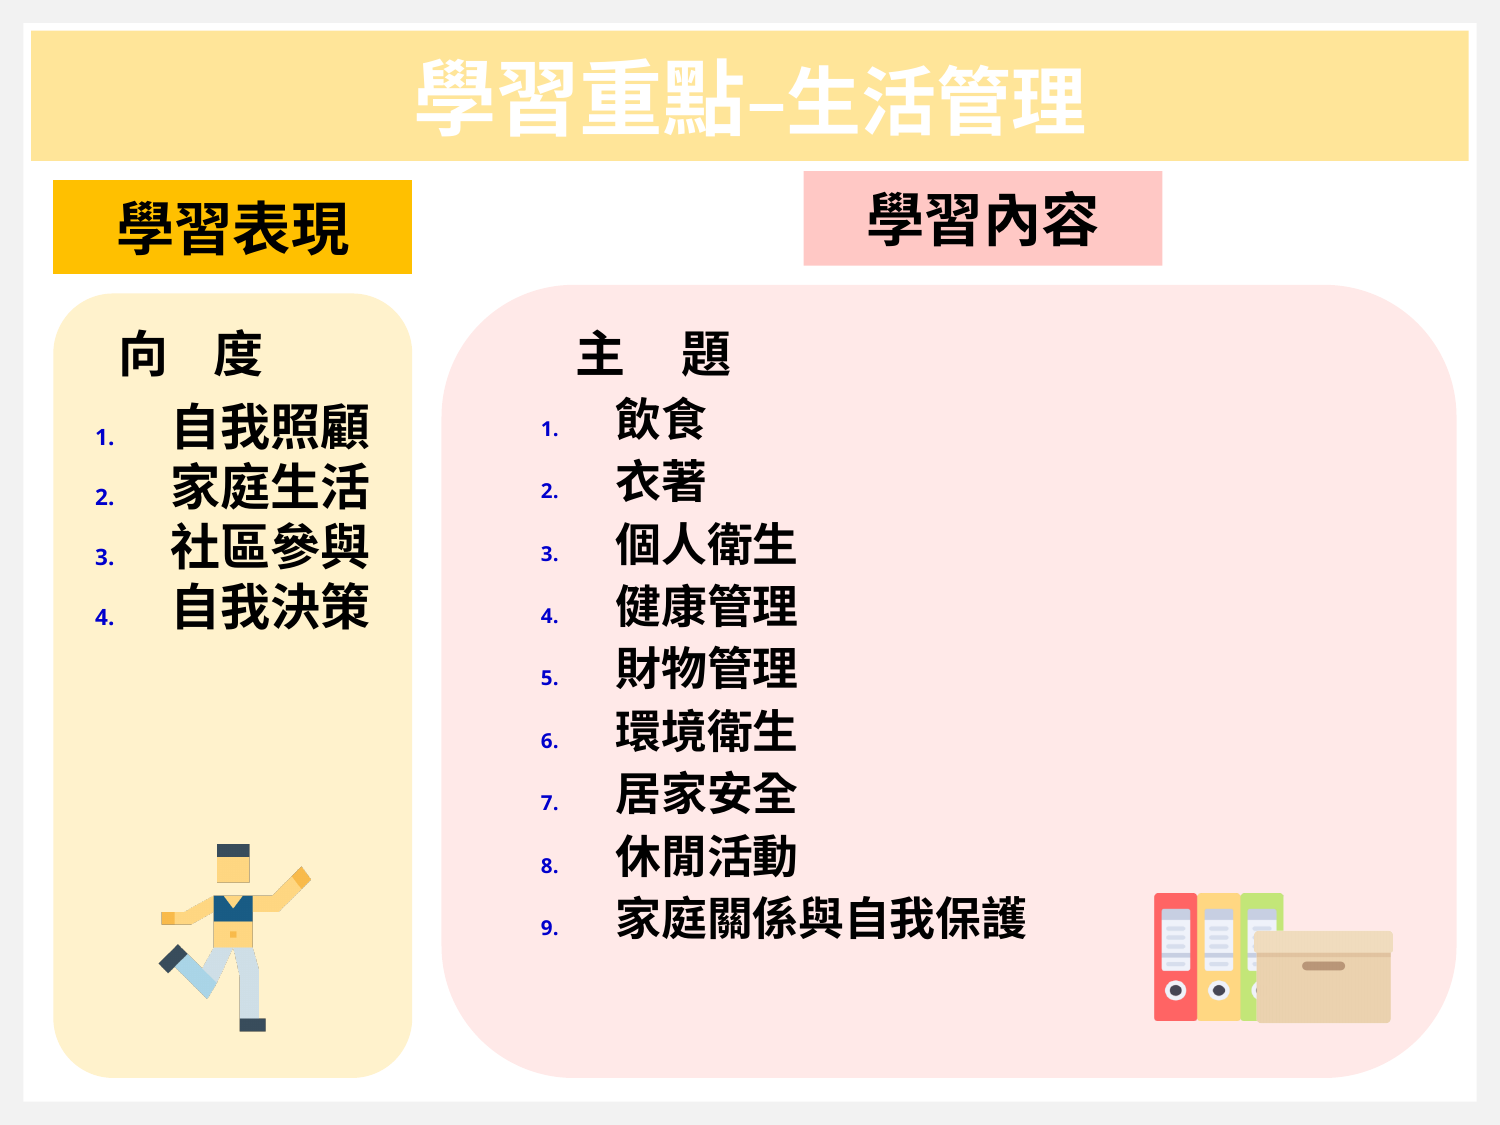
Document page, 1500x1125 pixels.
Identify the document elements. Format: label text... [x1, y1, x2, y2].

text_box 學習表現 [53, 180, 412, 274]
text_box 向 度 自我照顧 家庭生活 社區參與 自我決策 [80, 315, 385, 643]
text_box 主 題 飲食 衣著 個人衛生 健康管理 財物管理 環境衛生 居家安全 休閒活動 家庭關係與自我保護 行動與交通安全 社區生活 獨立自主 與自我管理 心理賦權 與自我實現 [525, 315, 1500, 1125]
picture [1149, 893, 1393, 1041]
text_box 學習重點–生活管理 [31, 30, 1469, 161]
text_box [53, 293, 413, 1078]
text_box 學習內容 [804, 171, 1162, 266]
picture [129, 834, 337, 1041]
text_box [441, 284, 1409, 1069]
